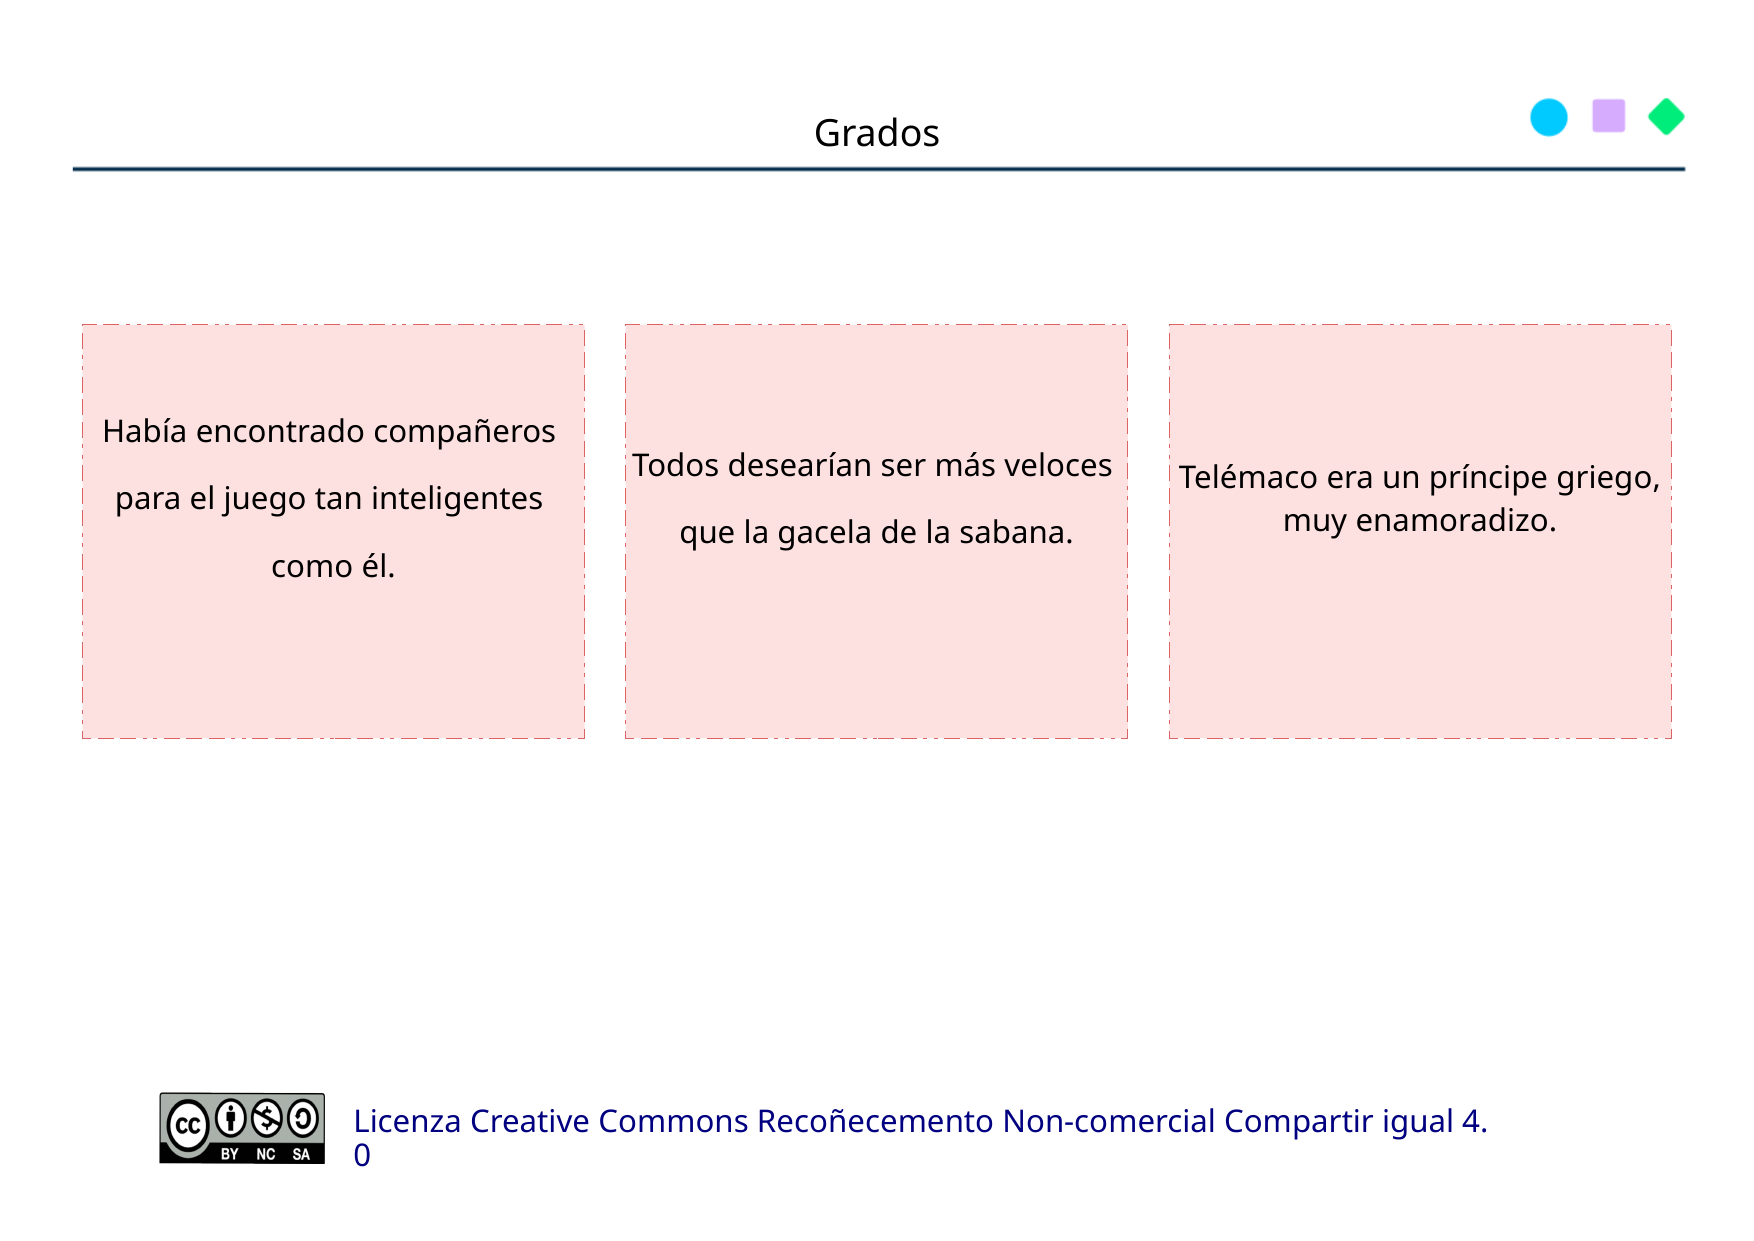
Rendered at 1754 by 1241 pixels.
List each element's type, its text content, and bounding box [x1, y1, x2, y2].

picture [59, 70, 1695, 194]
text_box Todos desearían ser más veloces que la gacela de la sabana. [625, 324, 1128, 739]
text_box Había encontrado compañeros para el juego tan inteligentes como él. [82, 324, 585, 739]
picture [159, 1092, 325, 1164]
text_box Licenza Creative Commons Recoñecemento Non-comercial Compartir igual 4.0 [338, 1072, 1506, 1170]
text_box Telémaco era un príncipe griego, muy enamoradizo. [1169, 324, 1672, 739]
